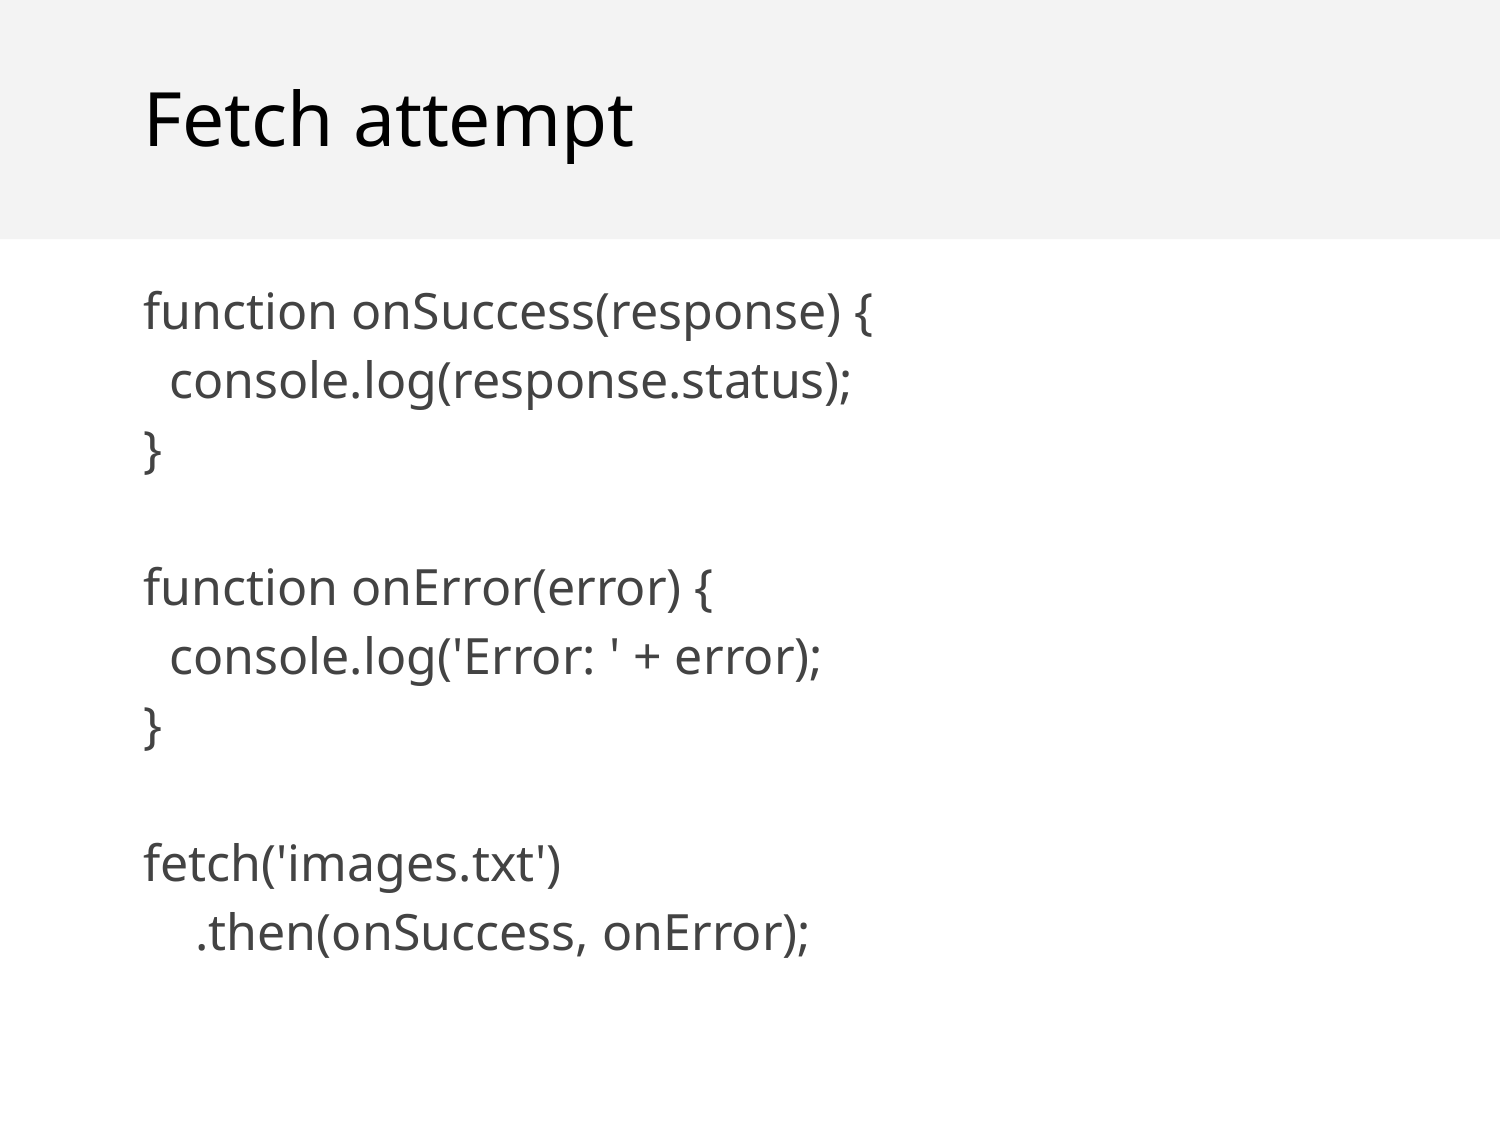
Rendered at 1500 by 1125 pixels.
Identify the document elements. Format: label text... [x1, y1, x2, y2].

title Fetch attempt [128, 56, 1372, 183]
list function onSuccess(response) { console.log(response.status); } function onError(error) { console.log('Error: ' + error); } fetch('images.txt') .then(onSuccess, onError); [128, 255, 1372, 1004]
